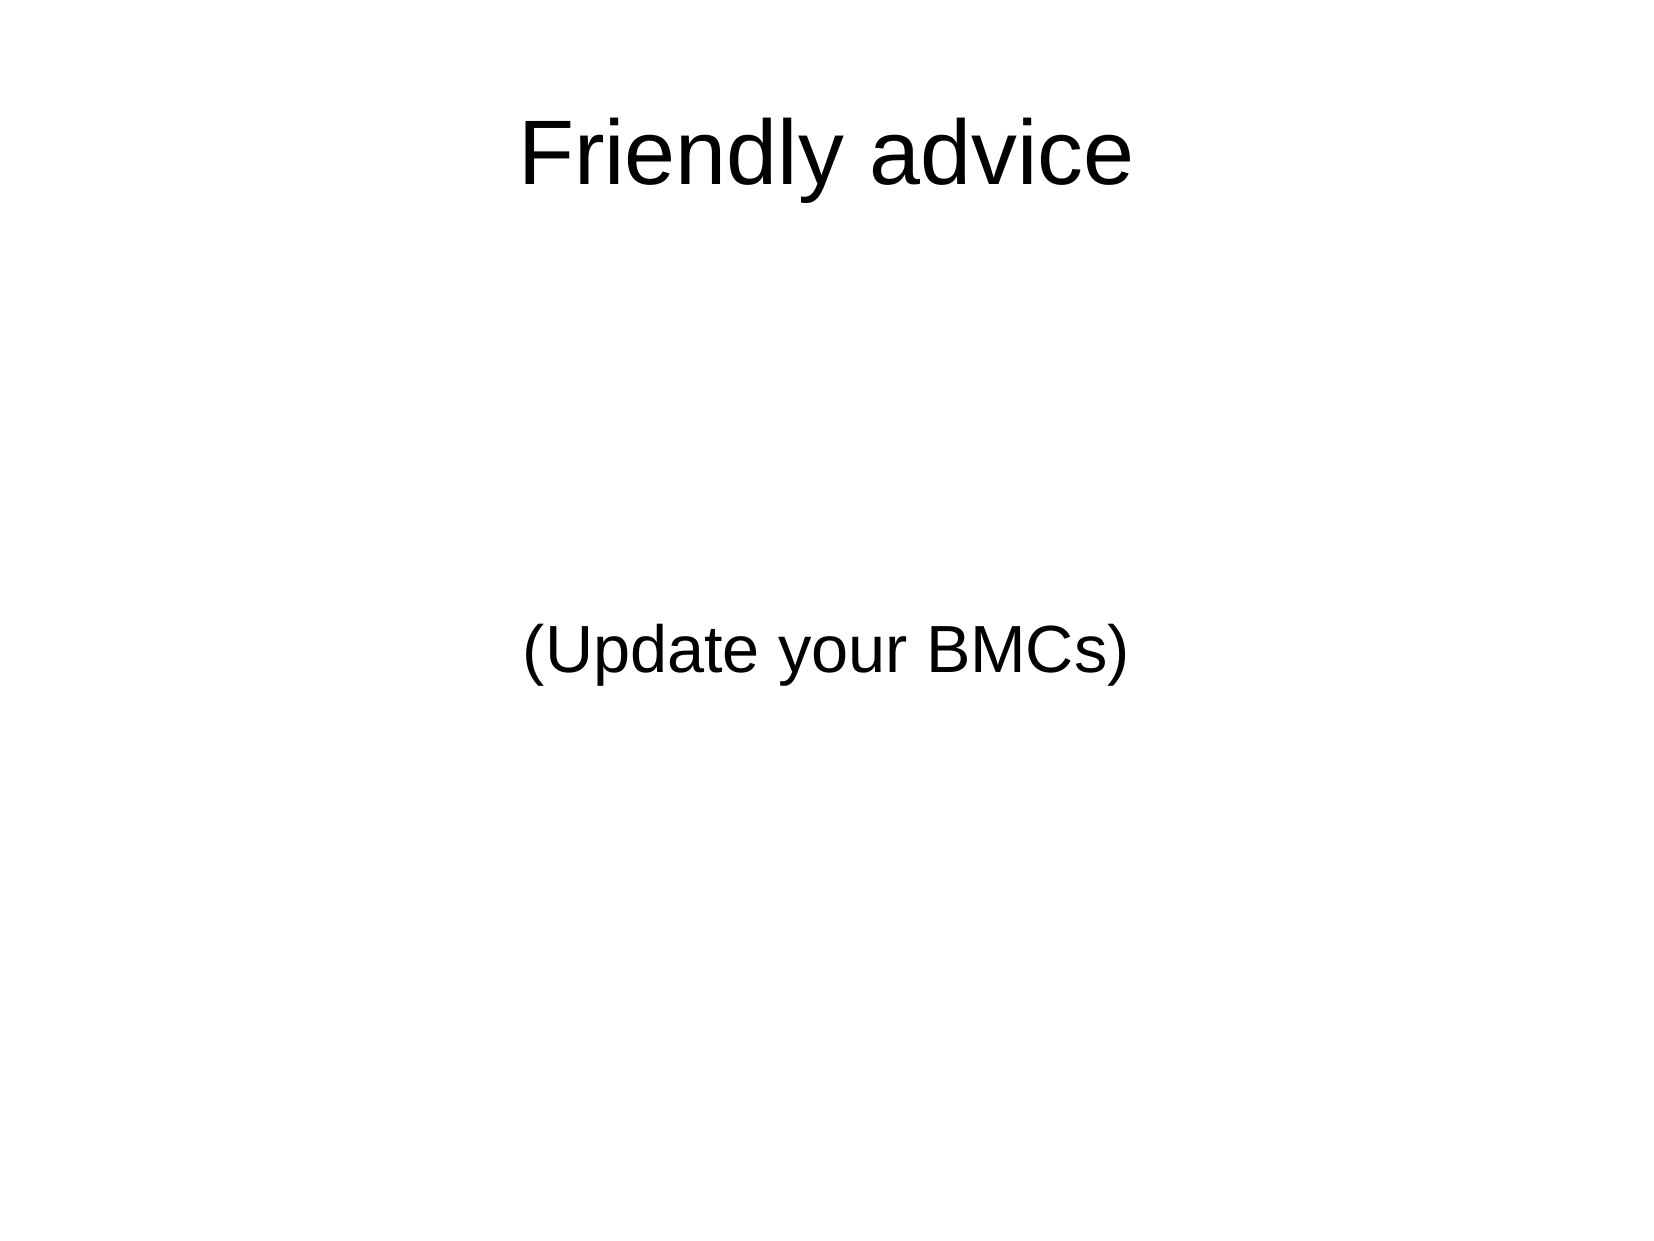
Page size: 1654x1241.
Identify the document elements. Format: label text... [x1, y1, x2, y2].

title Friendly advice [82, 49, 1571, 257]
subtitle (Update your BMCs) [82, 290, 1571, 1010]
